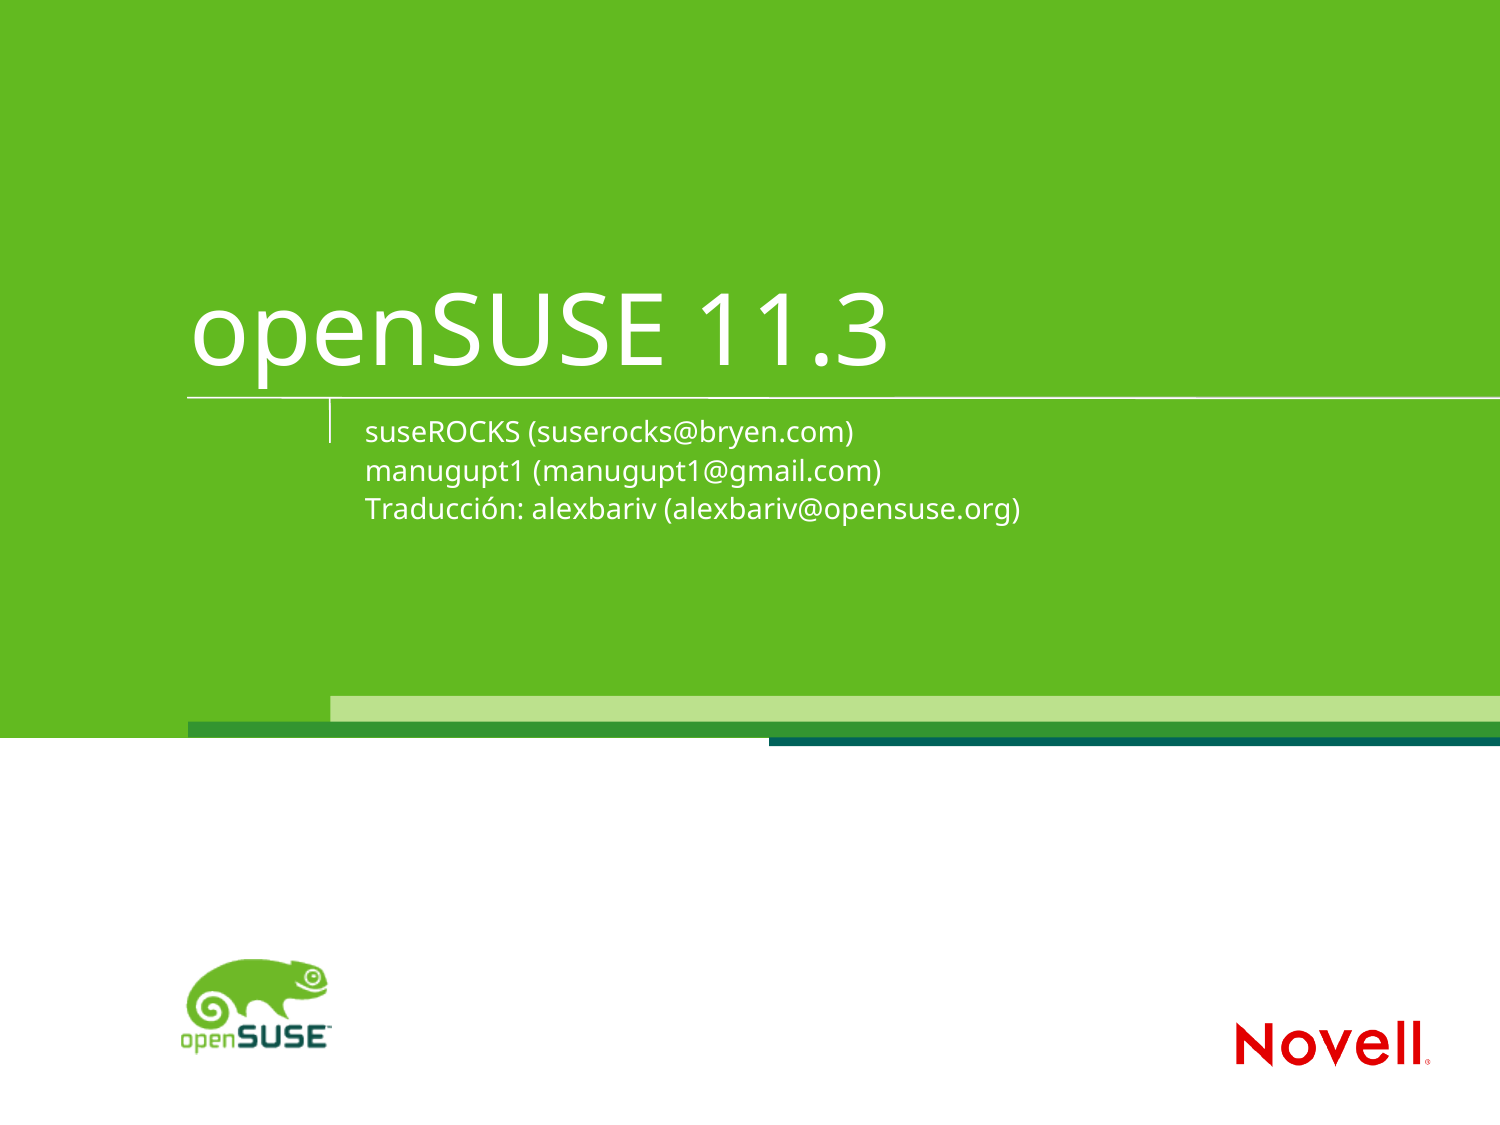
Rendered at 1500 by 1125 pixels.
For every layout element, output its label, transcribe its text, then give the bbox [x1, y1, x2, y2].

picture [1227, 1013, 1438, 1074]
subtitle suseROCKS (suserocks@bryen.com) manugupt1 (manugupt1@gmail.com) Traducción: alexbariv (alexbariv@opensuse.org) [350, 412, 1150, 545]
title openSUSE 11.3 [174, 137, 1388, 388]
picture [181, 959, 332, 1055]
